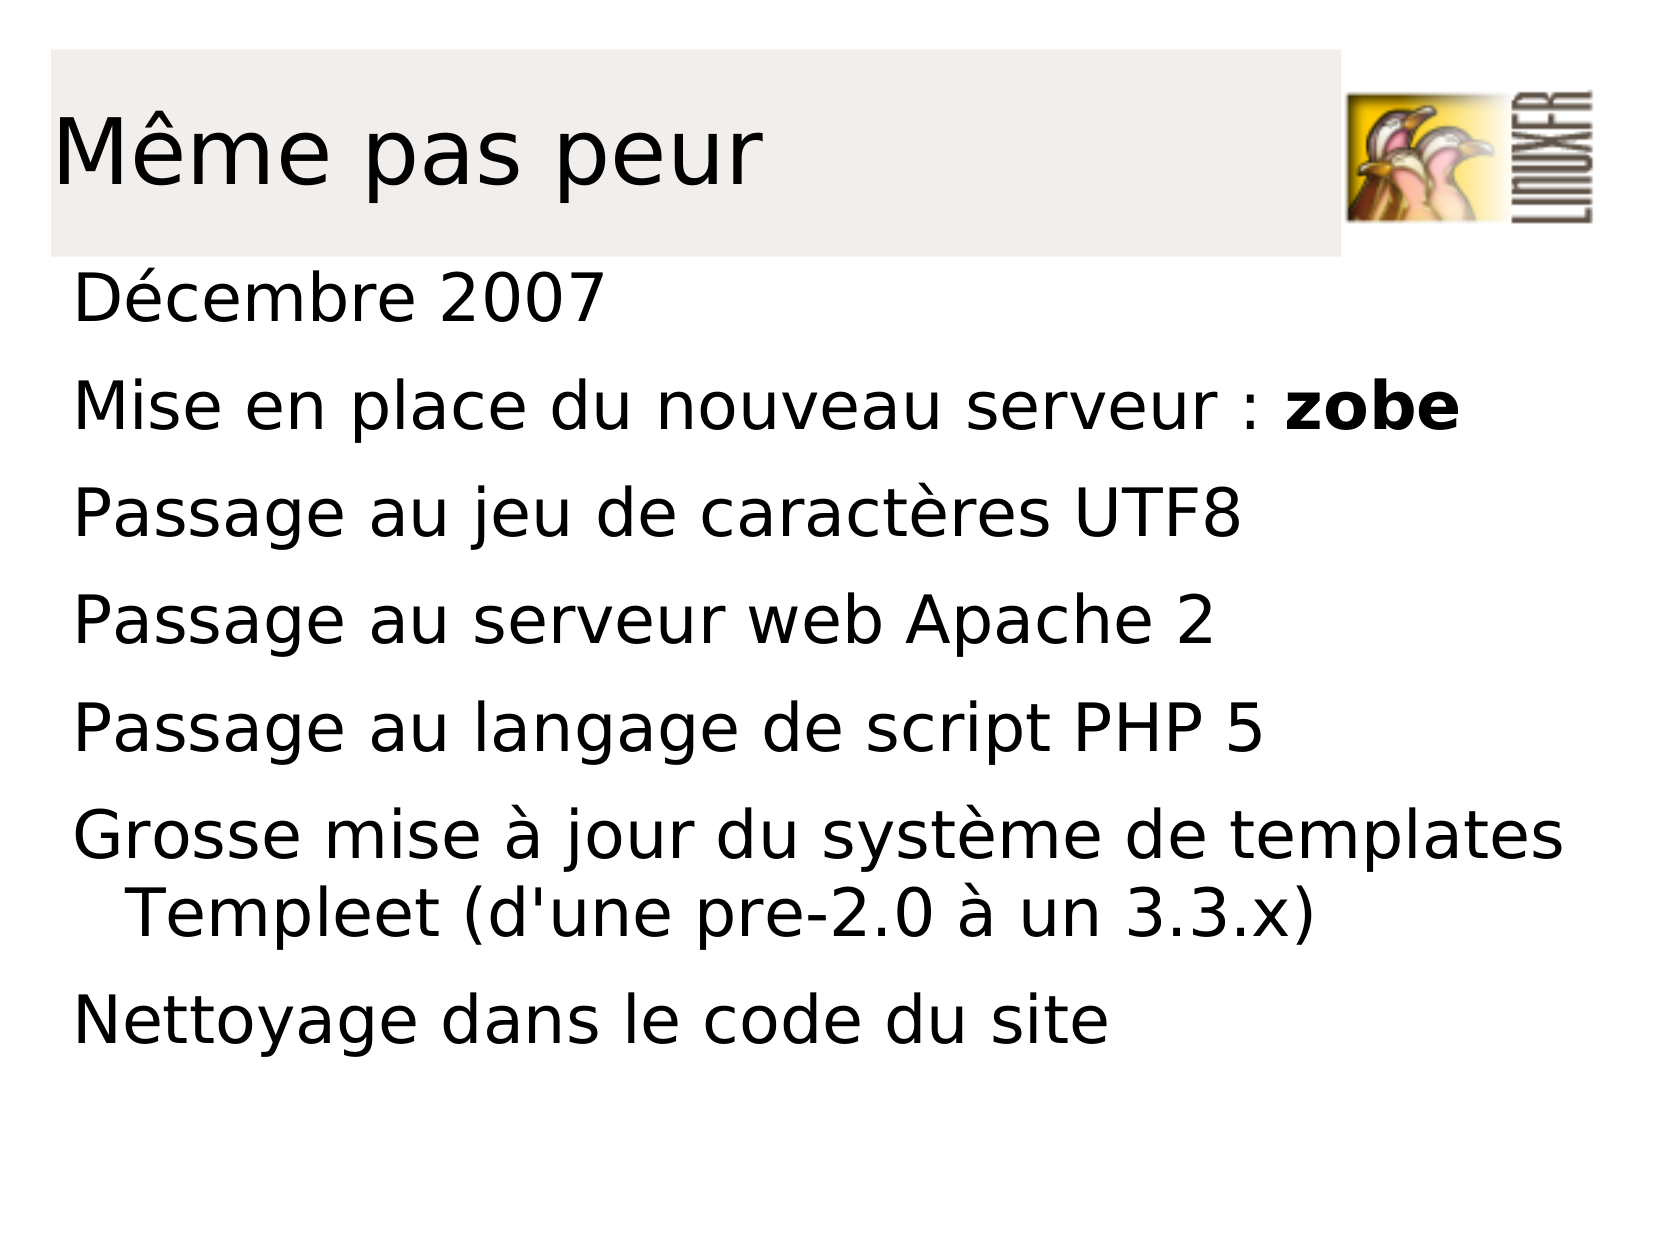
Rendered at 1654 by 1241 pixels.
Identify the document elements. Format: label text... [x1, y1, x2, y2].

title Même pas peur [51, 49, 1342, 257]
list Décembre 2007 Mise en place du nouveau serveur : zobe Passage au jeu de caractères UTF8 Passage au serveur web Apache 2 Passage au langage de script PHP 5 Grosse mise à jour du système de templates Templeet (d'une pre-2.0 à un 3.3.x) Nettoyage dans le code du site [54, 259, 1628, 1103]
picture [1342, 88, 1601, 229]
